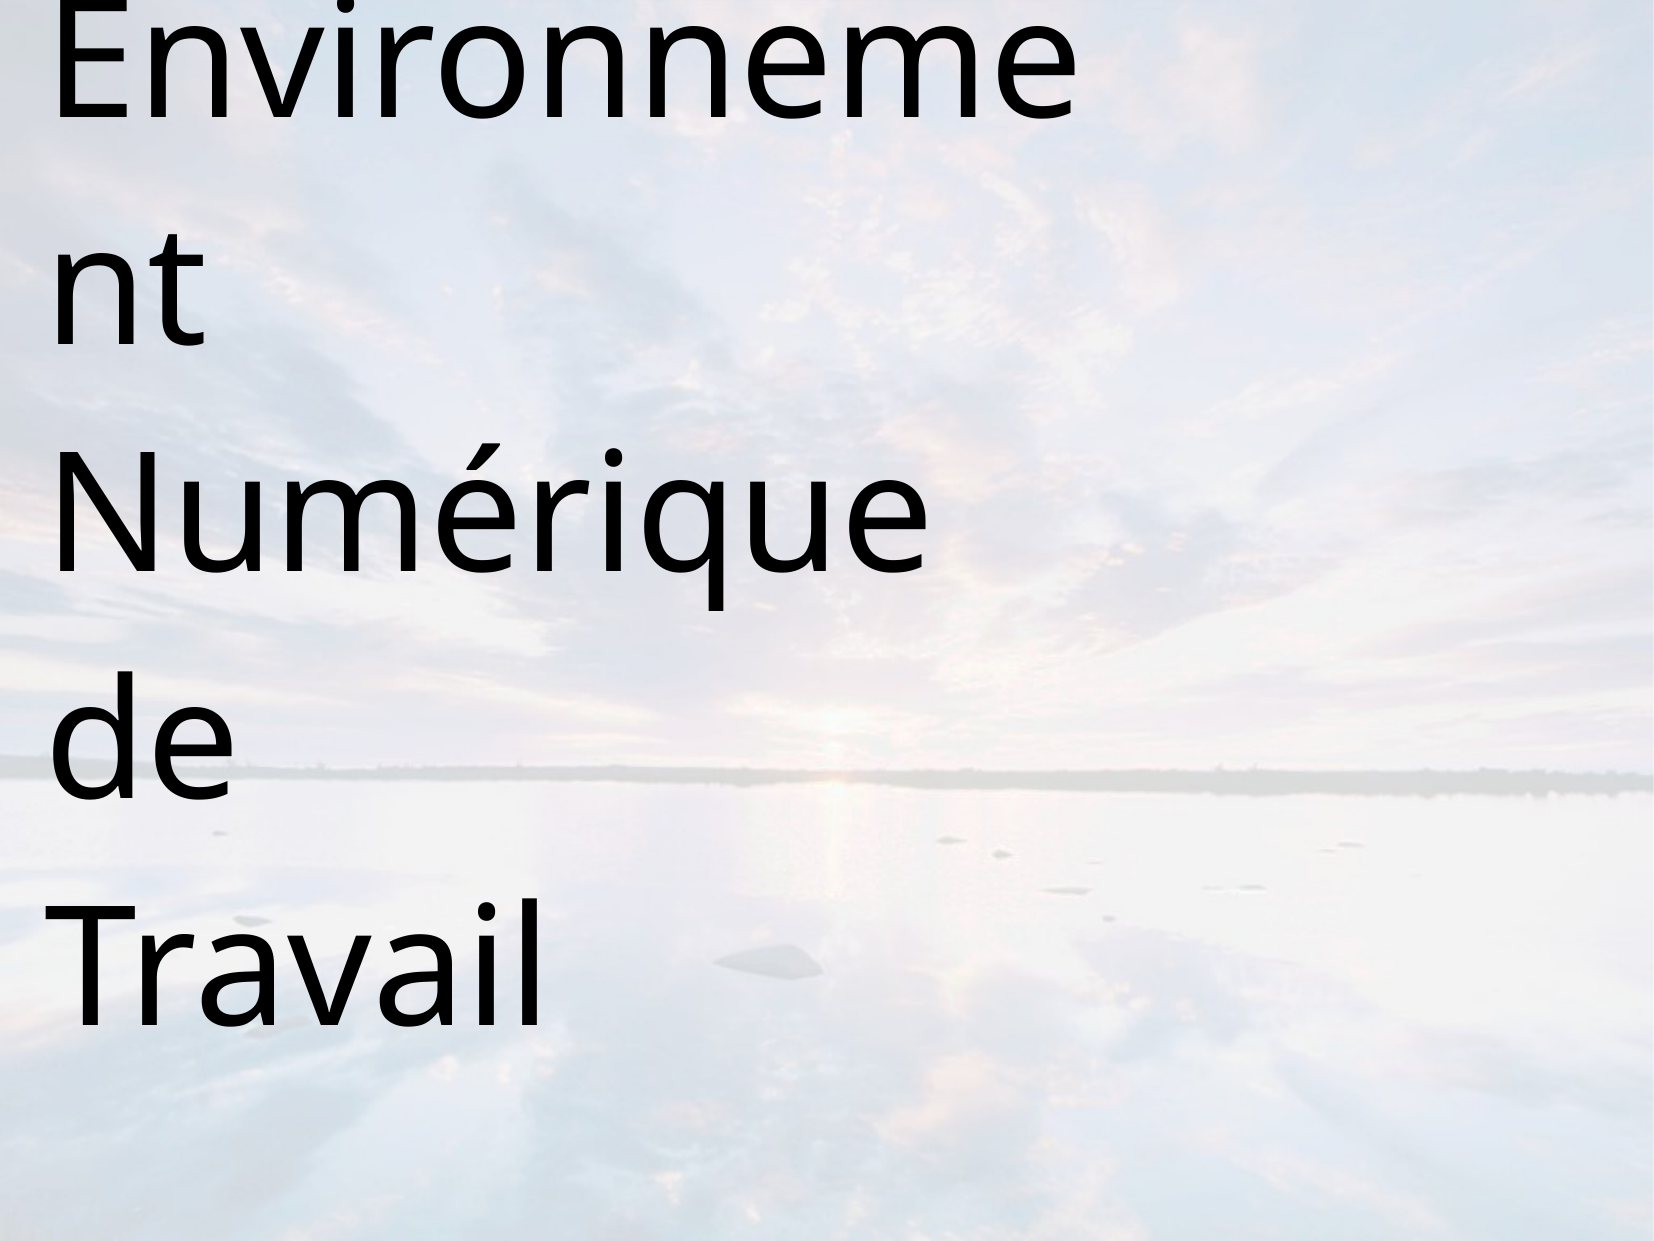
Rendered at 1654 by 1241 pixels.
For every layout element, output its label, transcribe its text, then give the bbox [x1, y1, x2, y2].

picture [0, 0, 1654, 1241]
text_box Environnement Numérique de Travail [29, 0, 1182, 1152]
